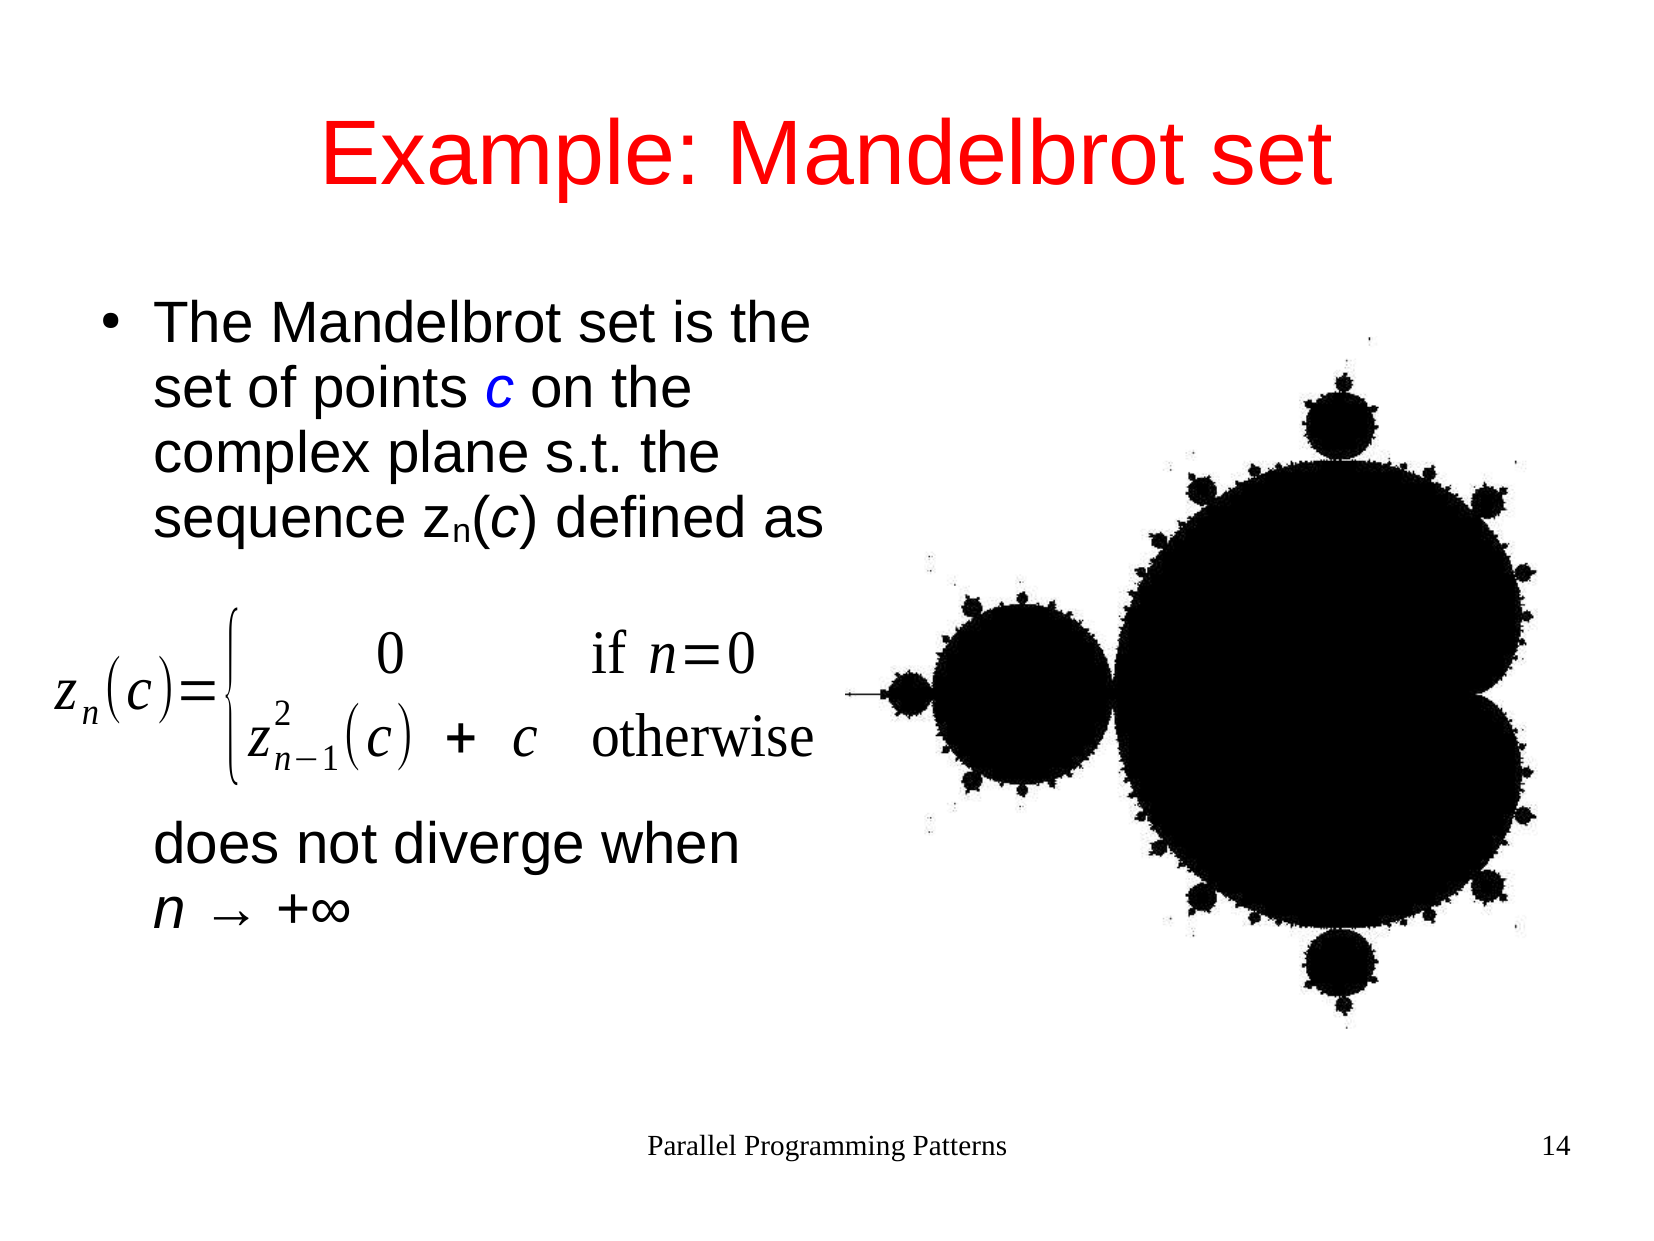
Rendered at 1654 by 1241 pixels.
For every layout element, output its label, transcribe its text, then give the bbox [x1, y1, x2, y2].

picture [845, 336, 1572, 1063]
list The Mandelbrot set is the set of points c on the complex plane s.t. the sequence zn(c) defined as does not diverge when n → +∞ [82, 290, 863, 1109]
title Example: Mandelbrot set [82, 49, 1571, 257]
chart [45, 603, 826, 788]
